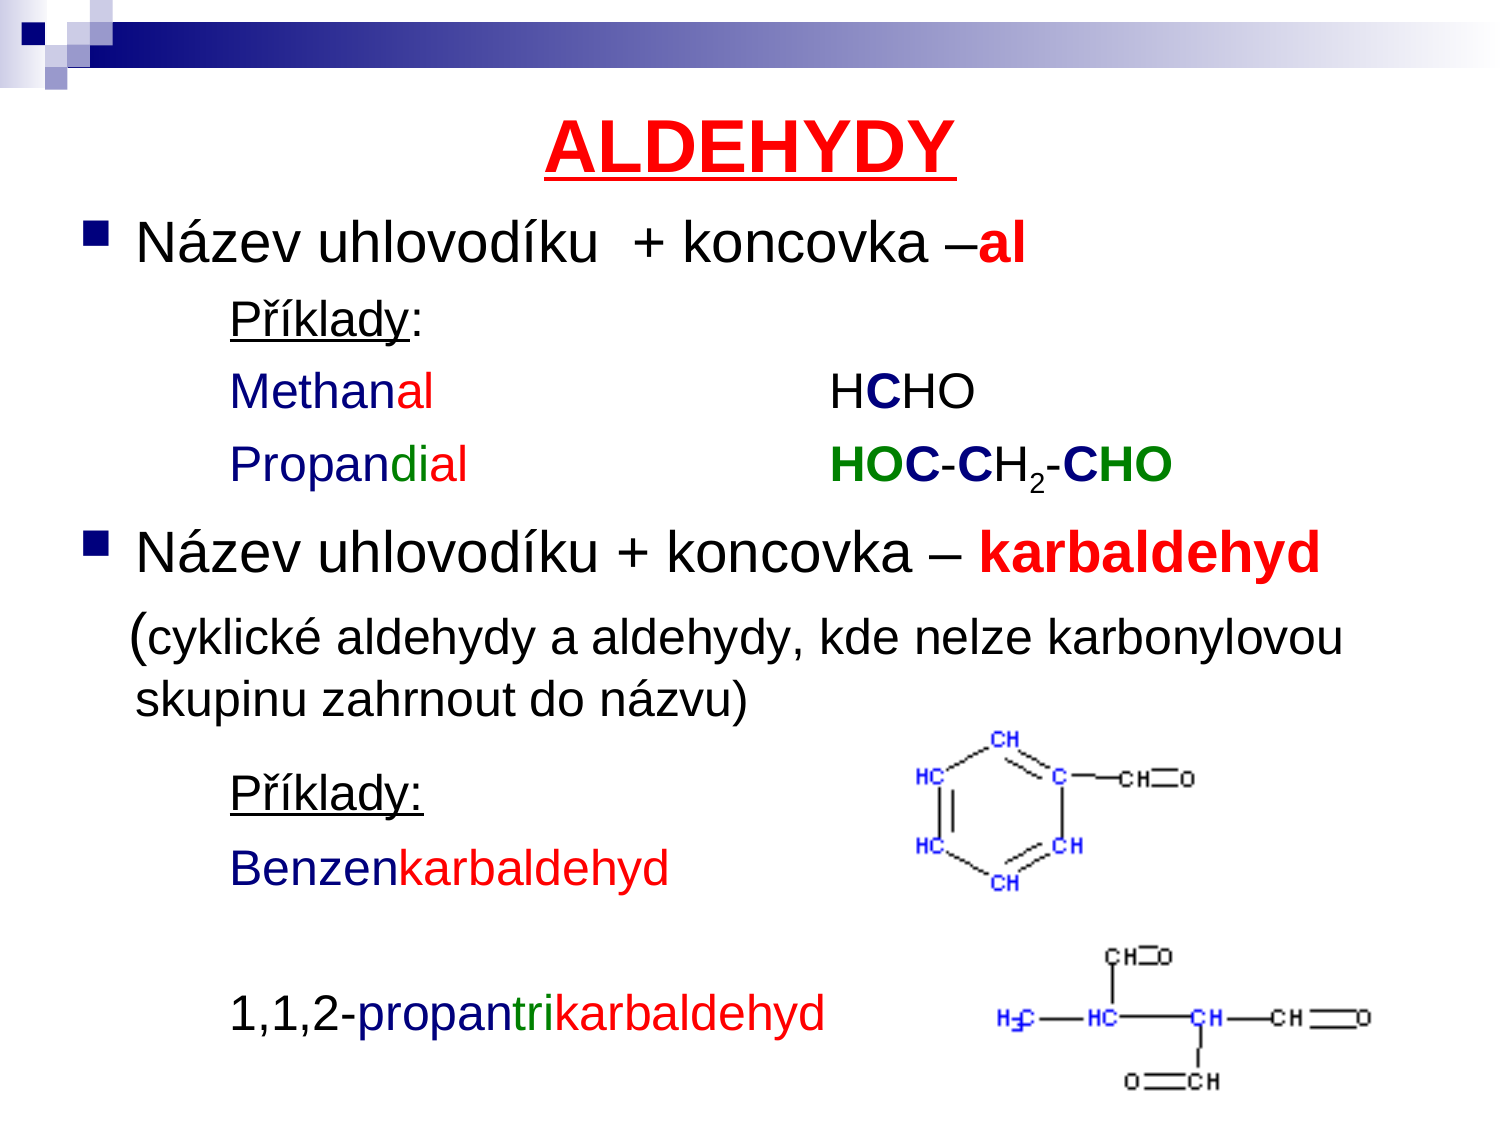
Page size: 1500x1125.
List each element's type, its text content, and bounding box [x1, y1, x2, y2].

list ALDEHYDY [75, 90, 1426, 196]
chart [974, 916, 1388, 1099]
text_box Název uhlovodíku + koncovka –al Příklady: Methanal HCHO Propandial HOC-CH2-CHO Název uhlovodíku + koncovka – karbaldehyd (cyklické aldehydy a aldehydy, kde nelze karbonylovou skupinu zahrnout do názvu) Příklady: Benzenkarbaldehyd 1,1,2-propantrikarbaldehyd [64, 196, 1427, 1125]
chart [915, 716, 1211, 905]
